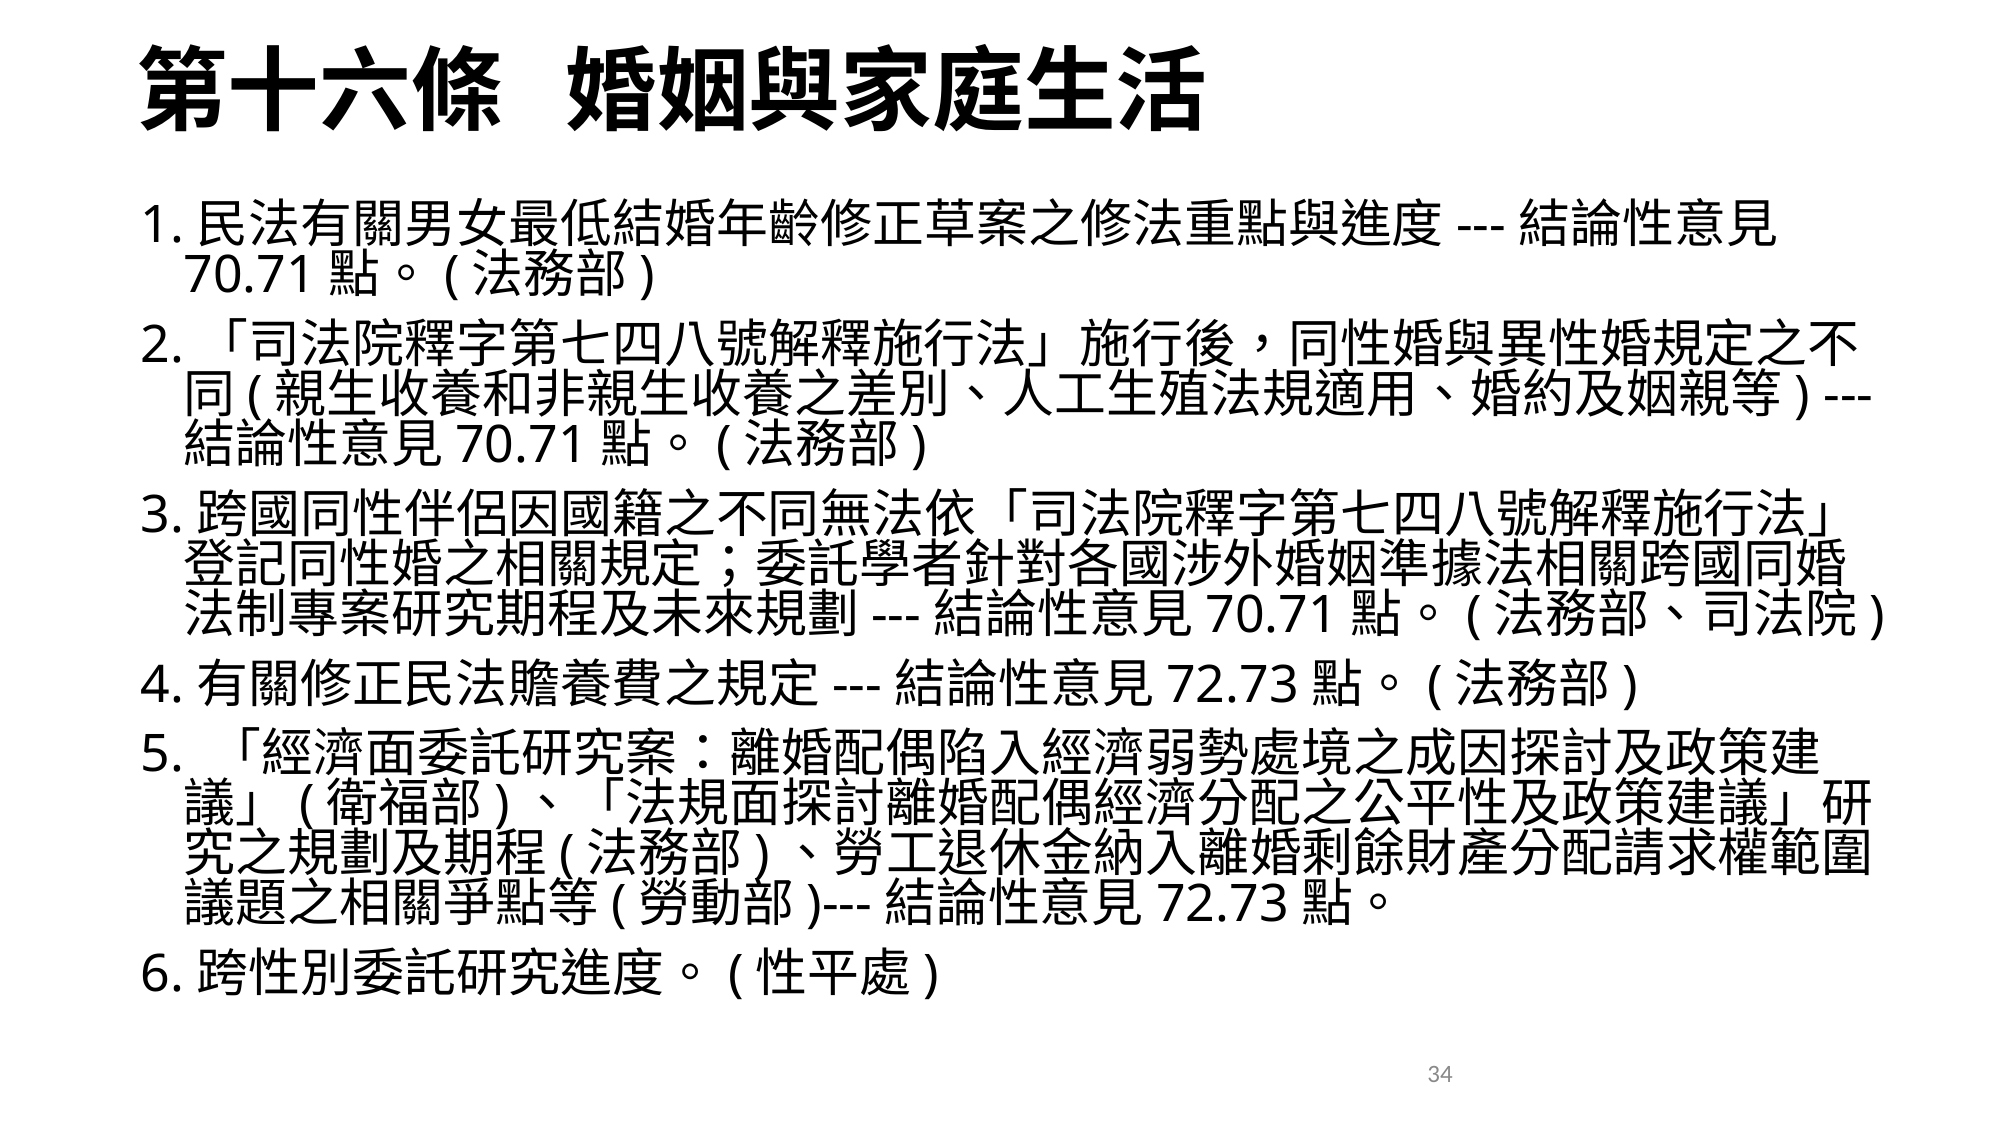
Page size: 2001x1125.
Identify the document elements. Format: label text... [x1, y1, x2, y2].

list 1.民法有關男女最低結婚年齡修正草案之修法重點與進度---結論性意見70.71點。(法務部) 2.「司法院釋字第七四八號解釋施行法」施行後，同性婚與異性婚規定之不同(親生收養和非親生收養之差別、人工生殖法規適用、婚約及姻親等) ---結論性意見70.71點。(法務部) 3.跨國同性伴侶因國籍之不同無法依「司法院釋字第七四八號解釋施行法」登記同性婚之相關規定；委託學者針對各國涉外婚姻準據法相關跨國同婚法制專案研究期程及未來規劃---結論性意見70.71點。(法務部、司法院) 4.有關修正民法贍養費之規定---結論性意見72.73點。(法務部) 5. 「經濟面委託研究案：離婚配偶陷入經濟弱勢處境之成因探討及政策建議」(衛福部)、「法規面探討離婚配偶經濟分配之公平性及政策建議」研究之規劃及期程(法務部)、勞工退休金納入離婚剩餘財產分配請求權範圍議題之相關爭點等(勞動部)---結論性意見72.73點。 6.跨性別委託研究進度。(性平處) [82, 195, 1904, 1065]
text_box 34 [1412, 1042, 1863, 1103]
title 第十六條 婚姻與家庭生活 [121, 0, 1924, 203]
